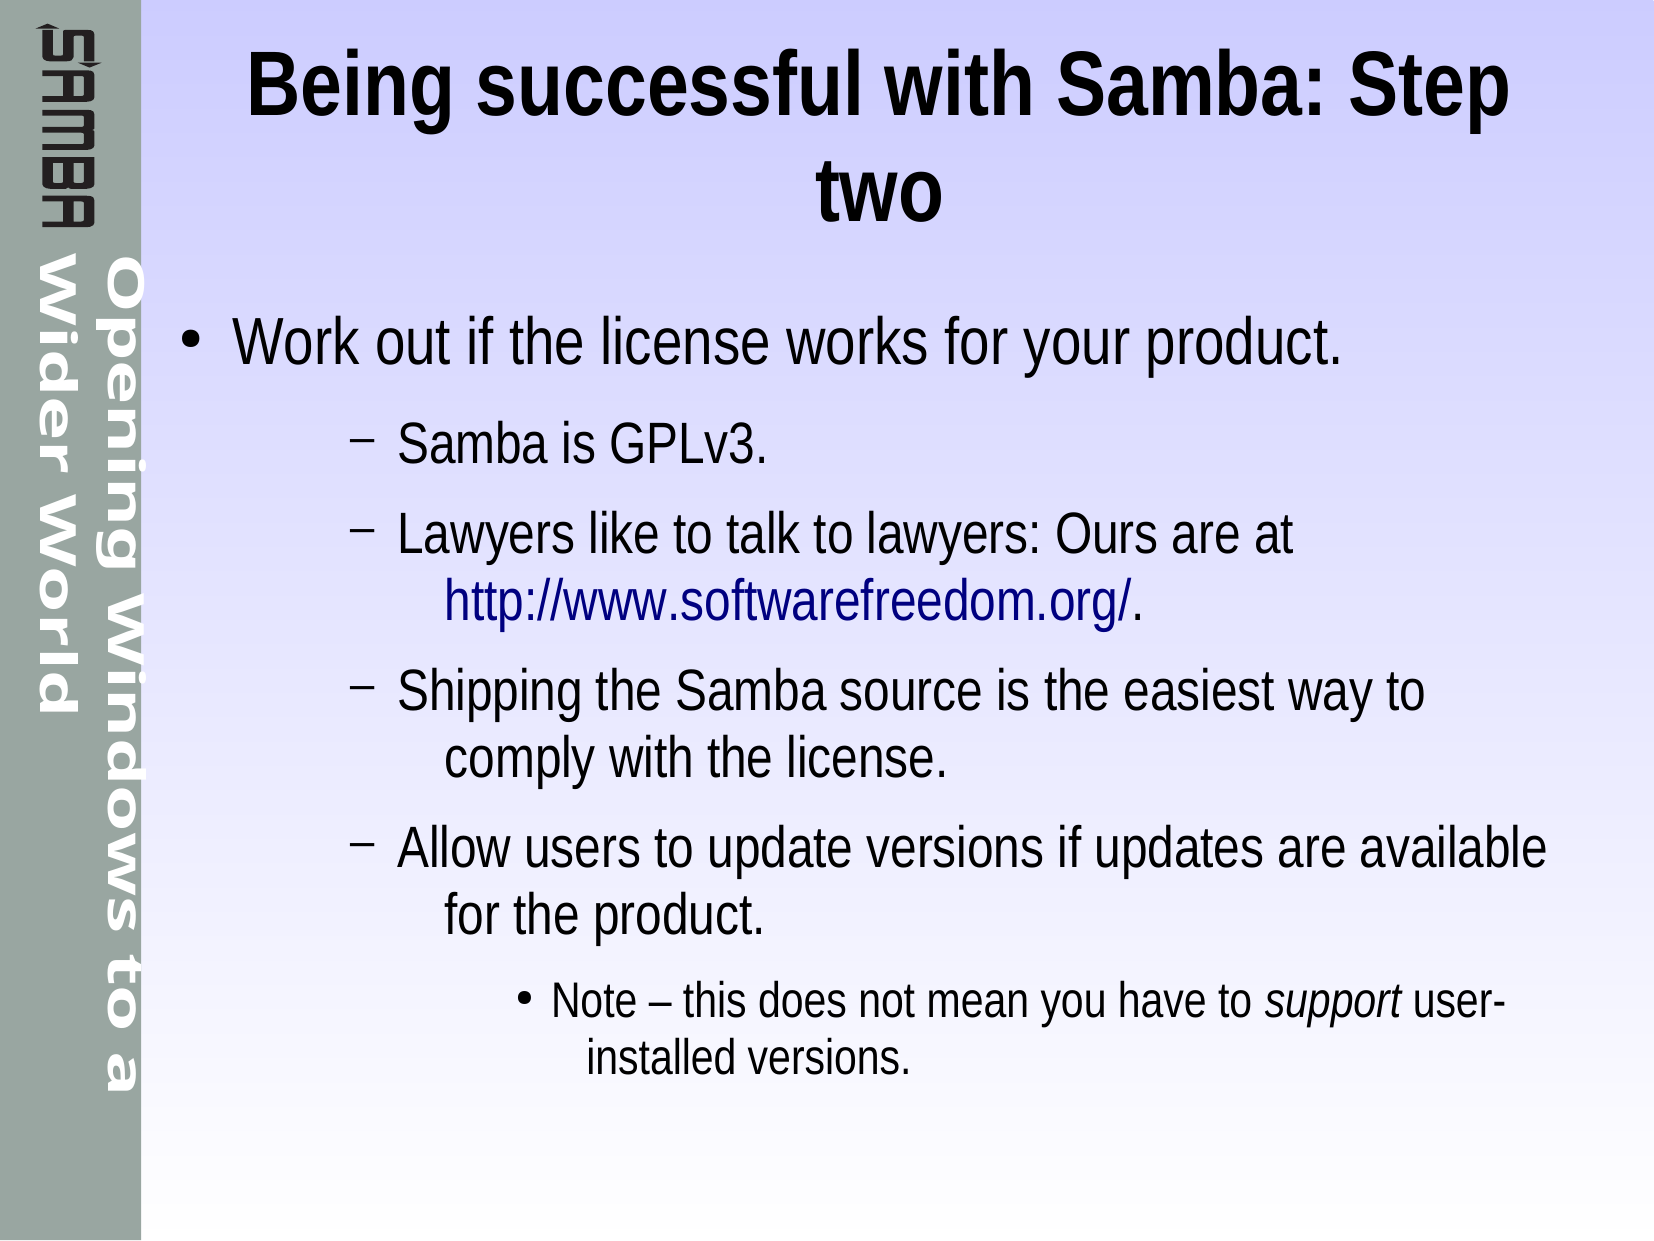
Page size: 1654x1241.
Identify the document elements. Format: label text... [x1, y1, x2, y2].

list Work out if the license works for your product. Samba is GPLv3. Lawyers like to talk to lawyers: Ours are at http://www.softwarefreedom.org/. Shipping the Samba source is the easiest way to comply with the license. Allow users to update versions if updates are available for the product. Note – this does not mean you have to support user-installed versions. [161, 302, 1574, 1241]
title Being successful with Samba: Step two [173, 28, 1586, 243]
